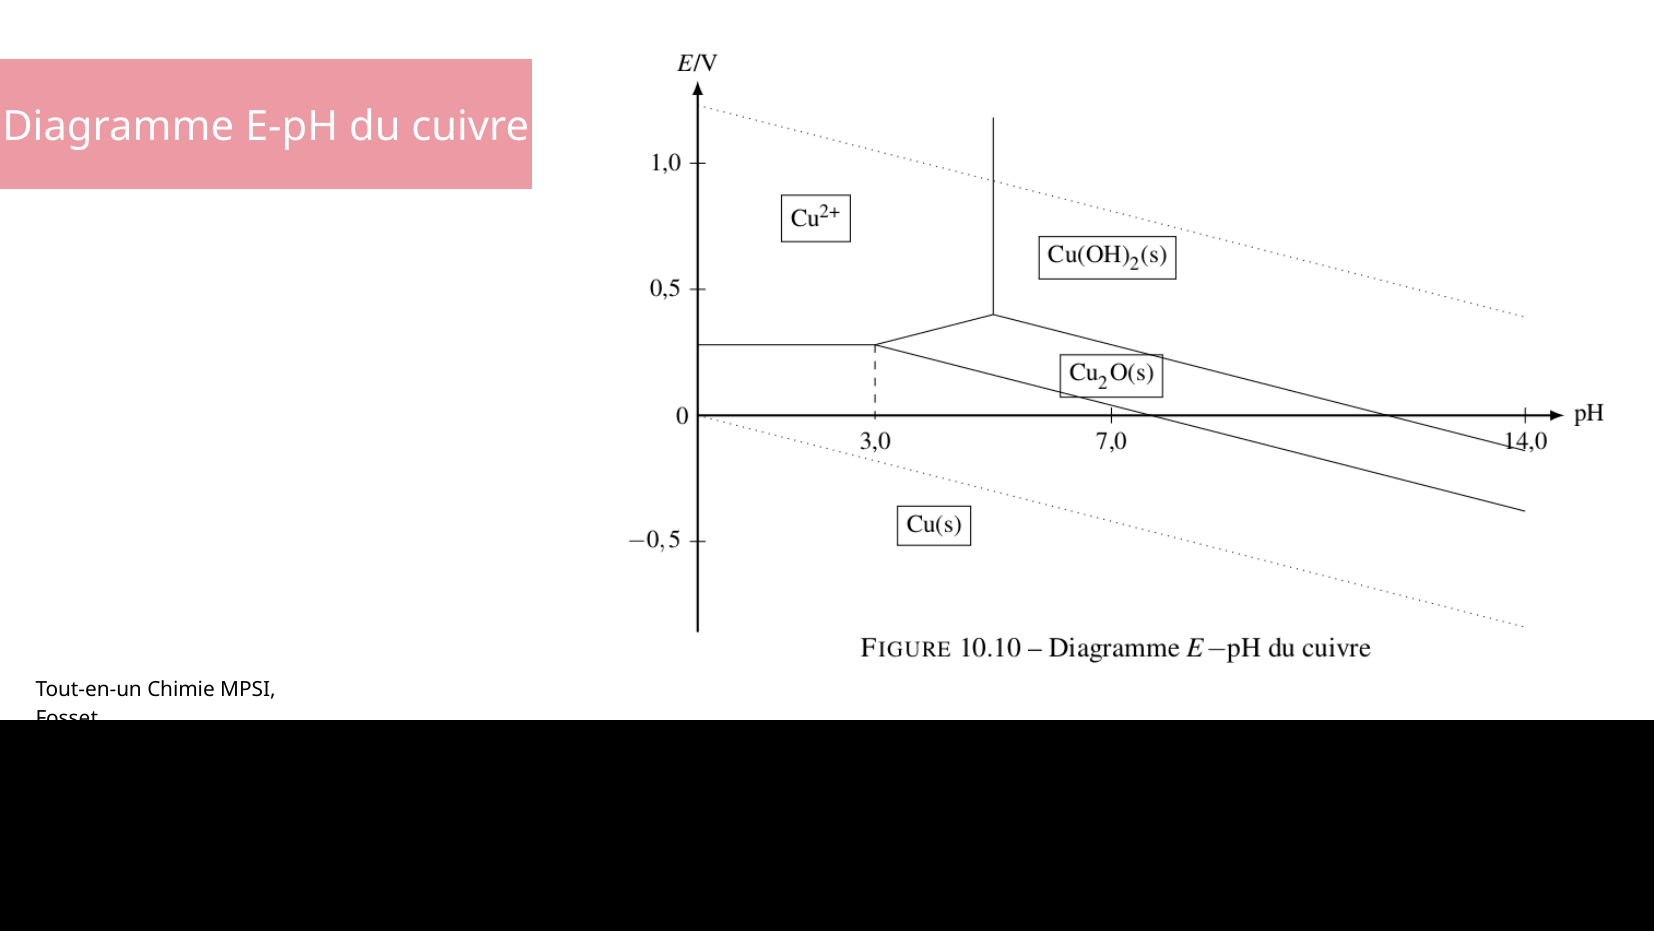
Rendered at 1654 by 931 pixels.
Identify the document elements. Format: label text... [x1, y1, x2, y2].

text_box Tout-en-un Chimie MPSI, Fosset [20, 667, 343, 709]
picture [627, 47, 1619, 674]
text_box Diagramme E-pH du cuivre [0, 59, 532, 189]
text_box [0, 720, 1654, 931]
